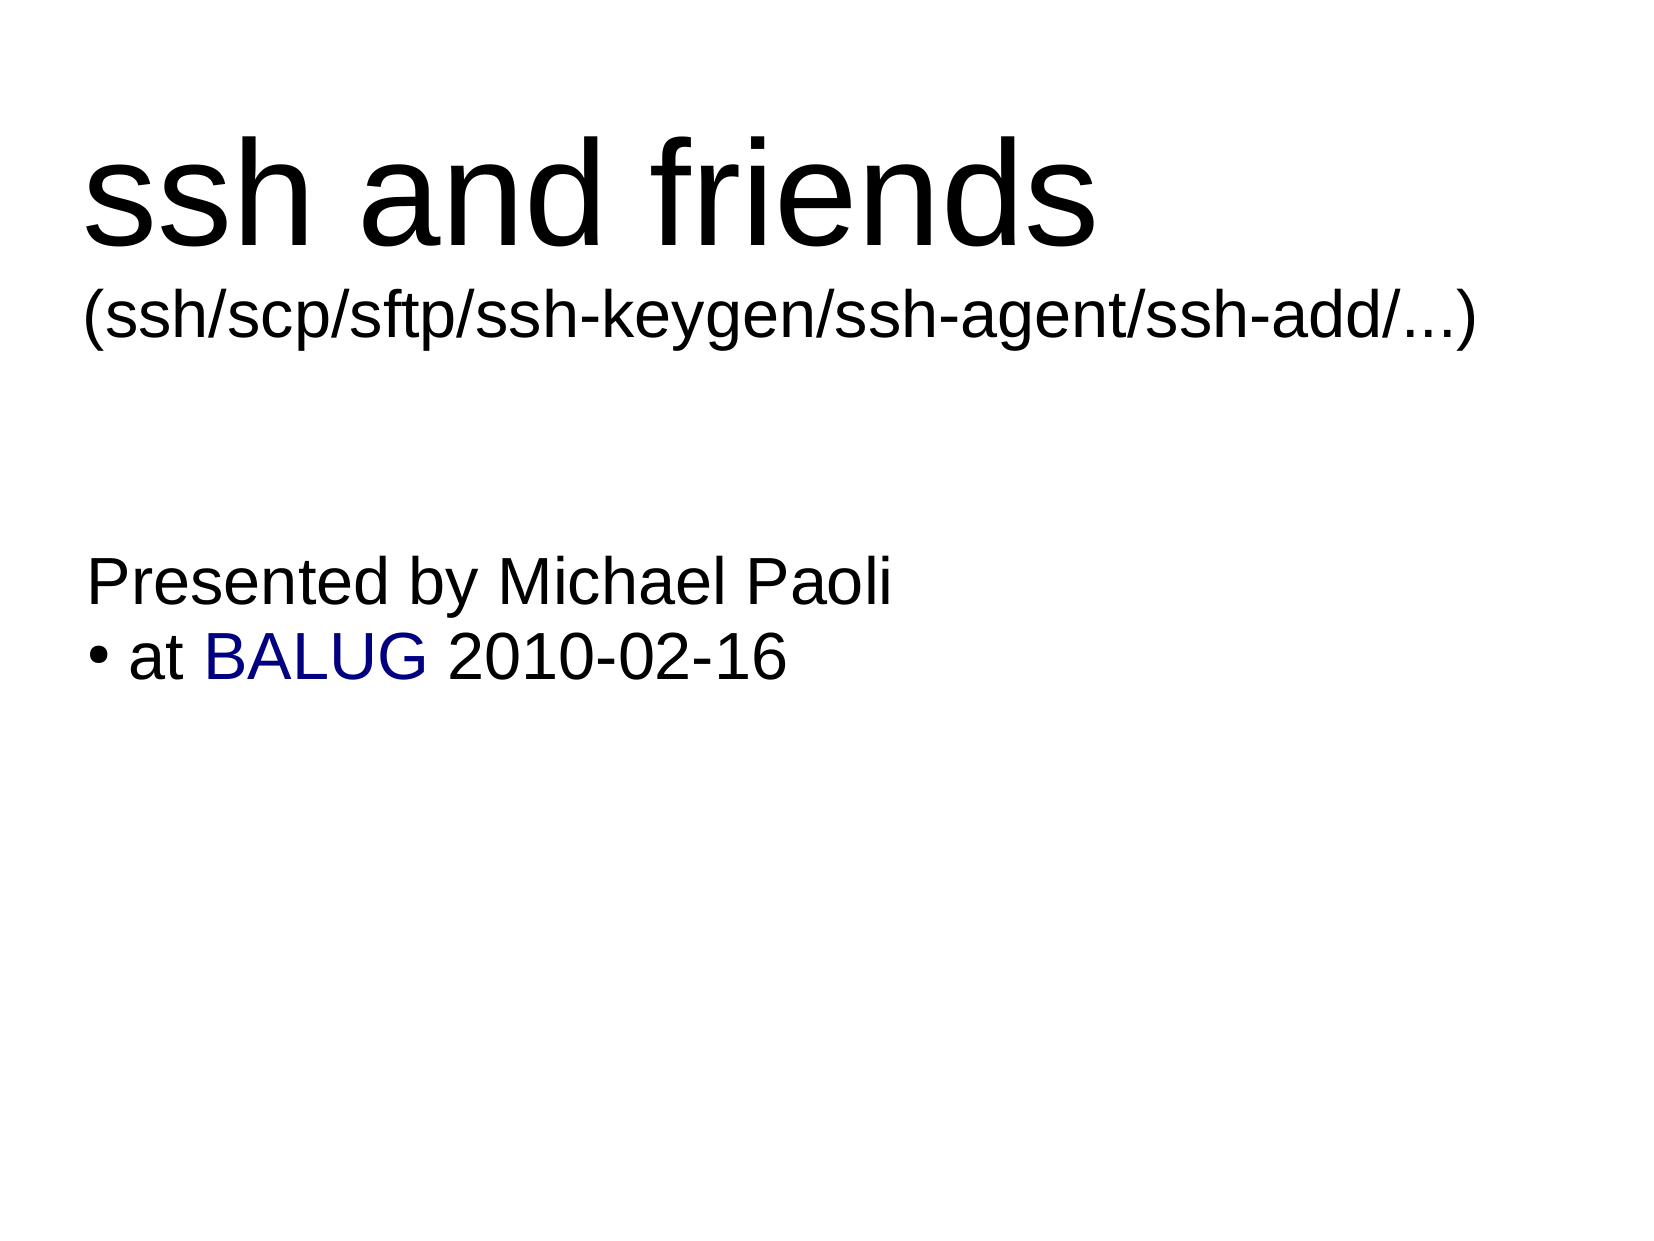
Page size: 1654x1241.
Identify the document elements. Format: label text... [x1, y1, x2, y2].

title ssh and friends (ssh/scp/sftp/ssh-keygen/ssh-agent/ssh-add/...) [82, 49, 1571, 413]
subtitle Presented by Michael Paoli at BALUG 2010-02-16 [86, 412, 1576, 826]
